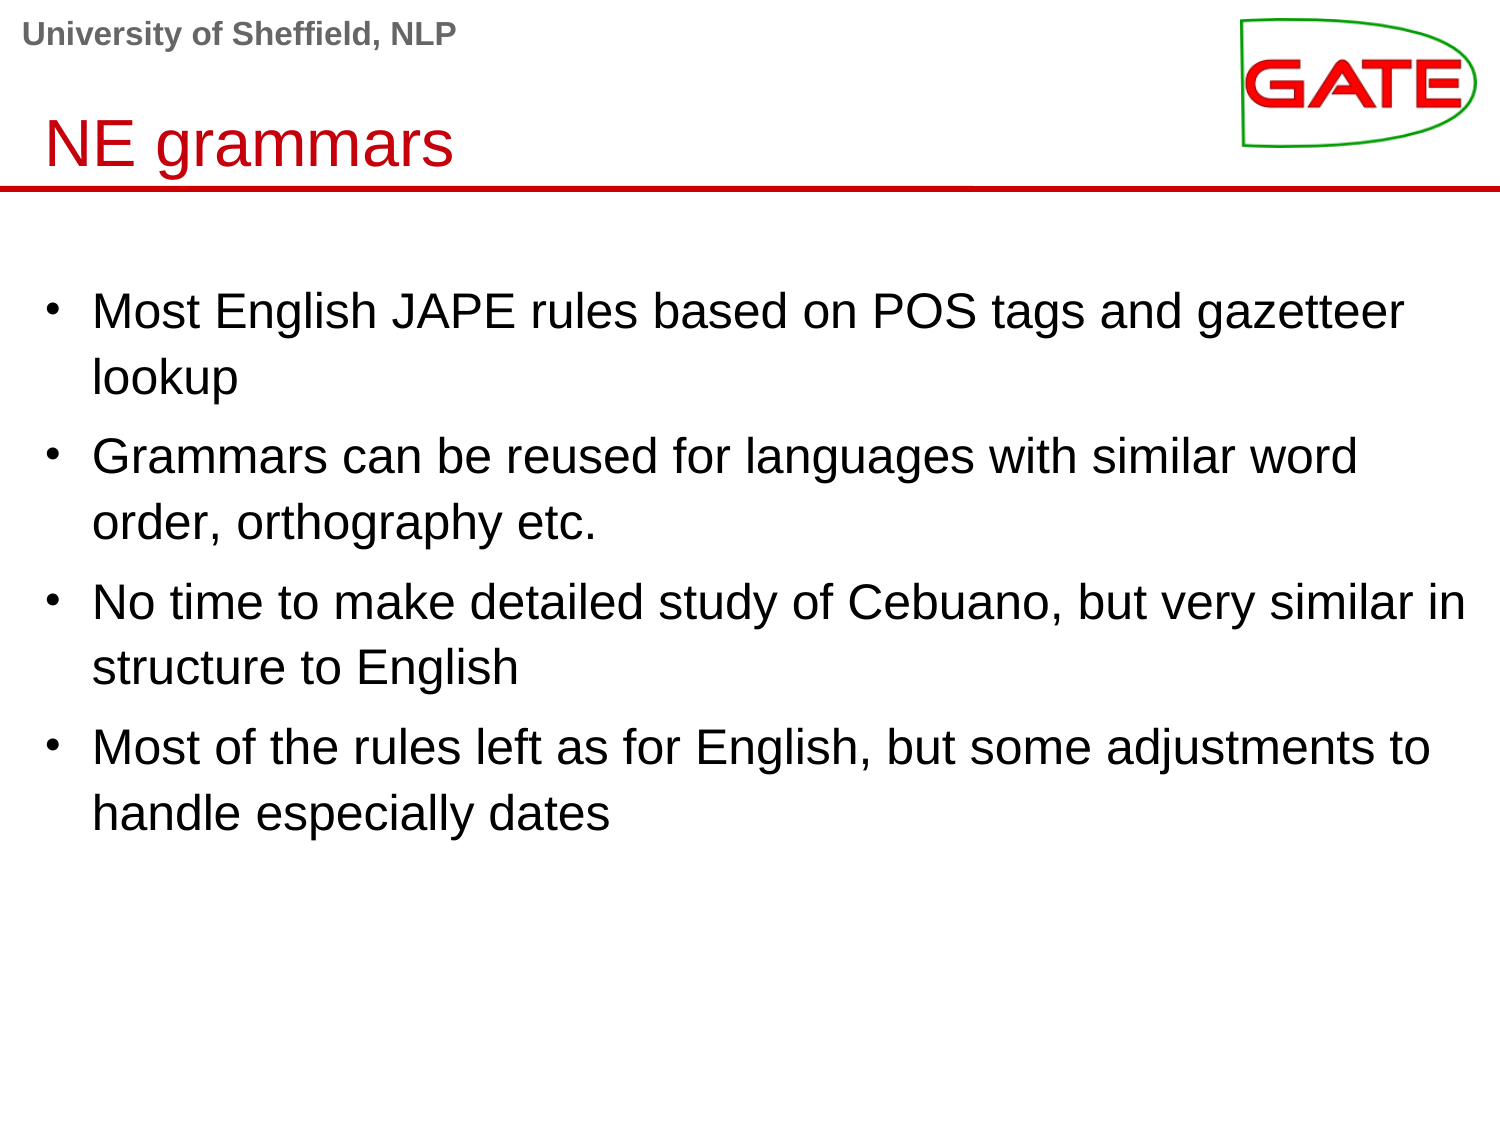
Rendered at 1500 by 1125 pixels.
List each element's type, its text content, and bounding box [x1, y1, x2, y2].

list Most English JAPE rules based on POS tags and gazetteer lookup Grammars can be reused for languages with similar word order, orthography etc. No time to make detailed study of Cebuano, but very similar in structure to English Most of the rules left as for English, but some adjustments to handle especially dates [29, 265, 1500, 1125]
title NE grammars [29, 0, 1308, 188]
picture [1308, 18, 1477, 148]
